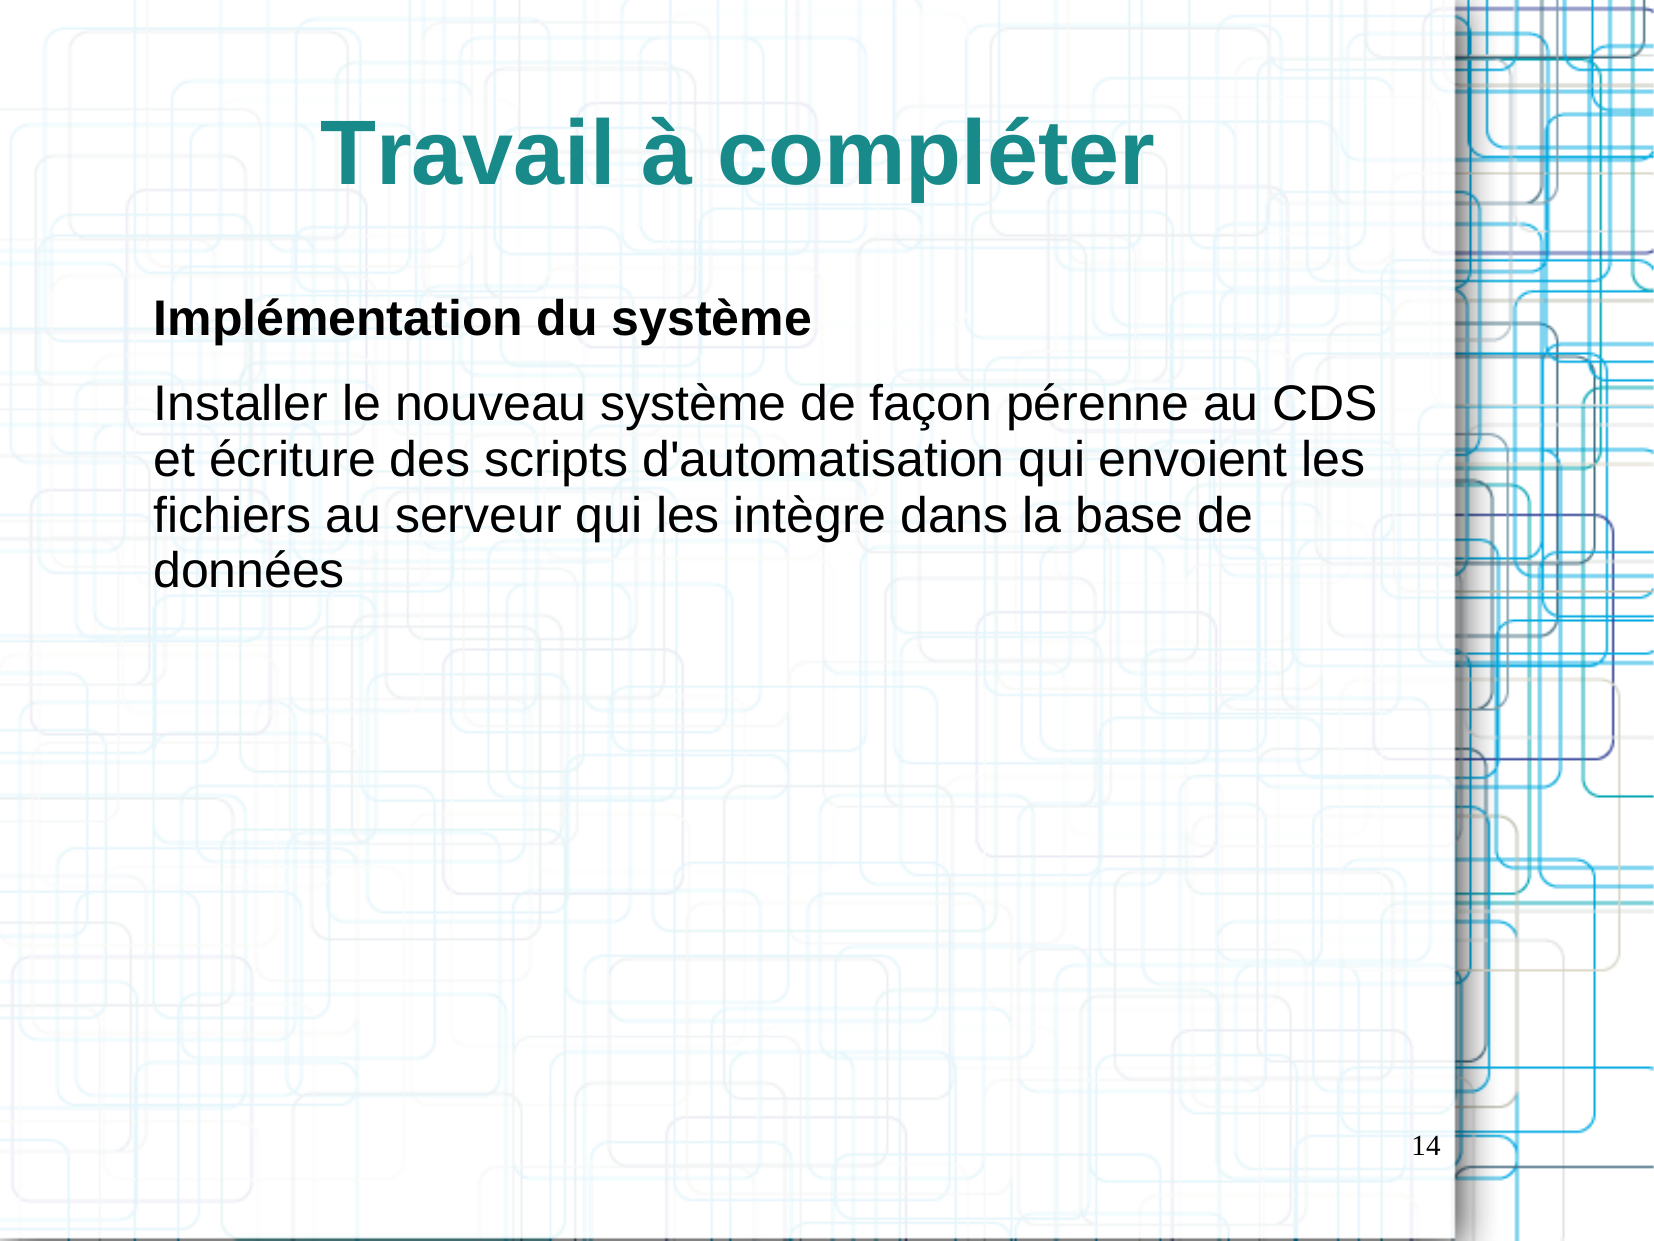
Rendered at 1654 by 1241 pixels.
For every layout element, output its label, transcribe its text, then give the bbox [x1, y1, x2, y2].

list Implémentation du système Installer le nouveau système de façon pérenne au CDS et écriture des scripts d'automatisation qui envoient les fichiers au serveur qui les intègre dans la base de données [82, 290, 1418, 995]
title Travail à compléter [59, 49, 1418, 257]
picture [0, 0, 1654, 1241]
